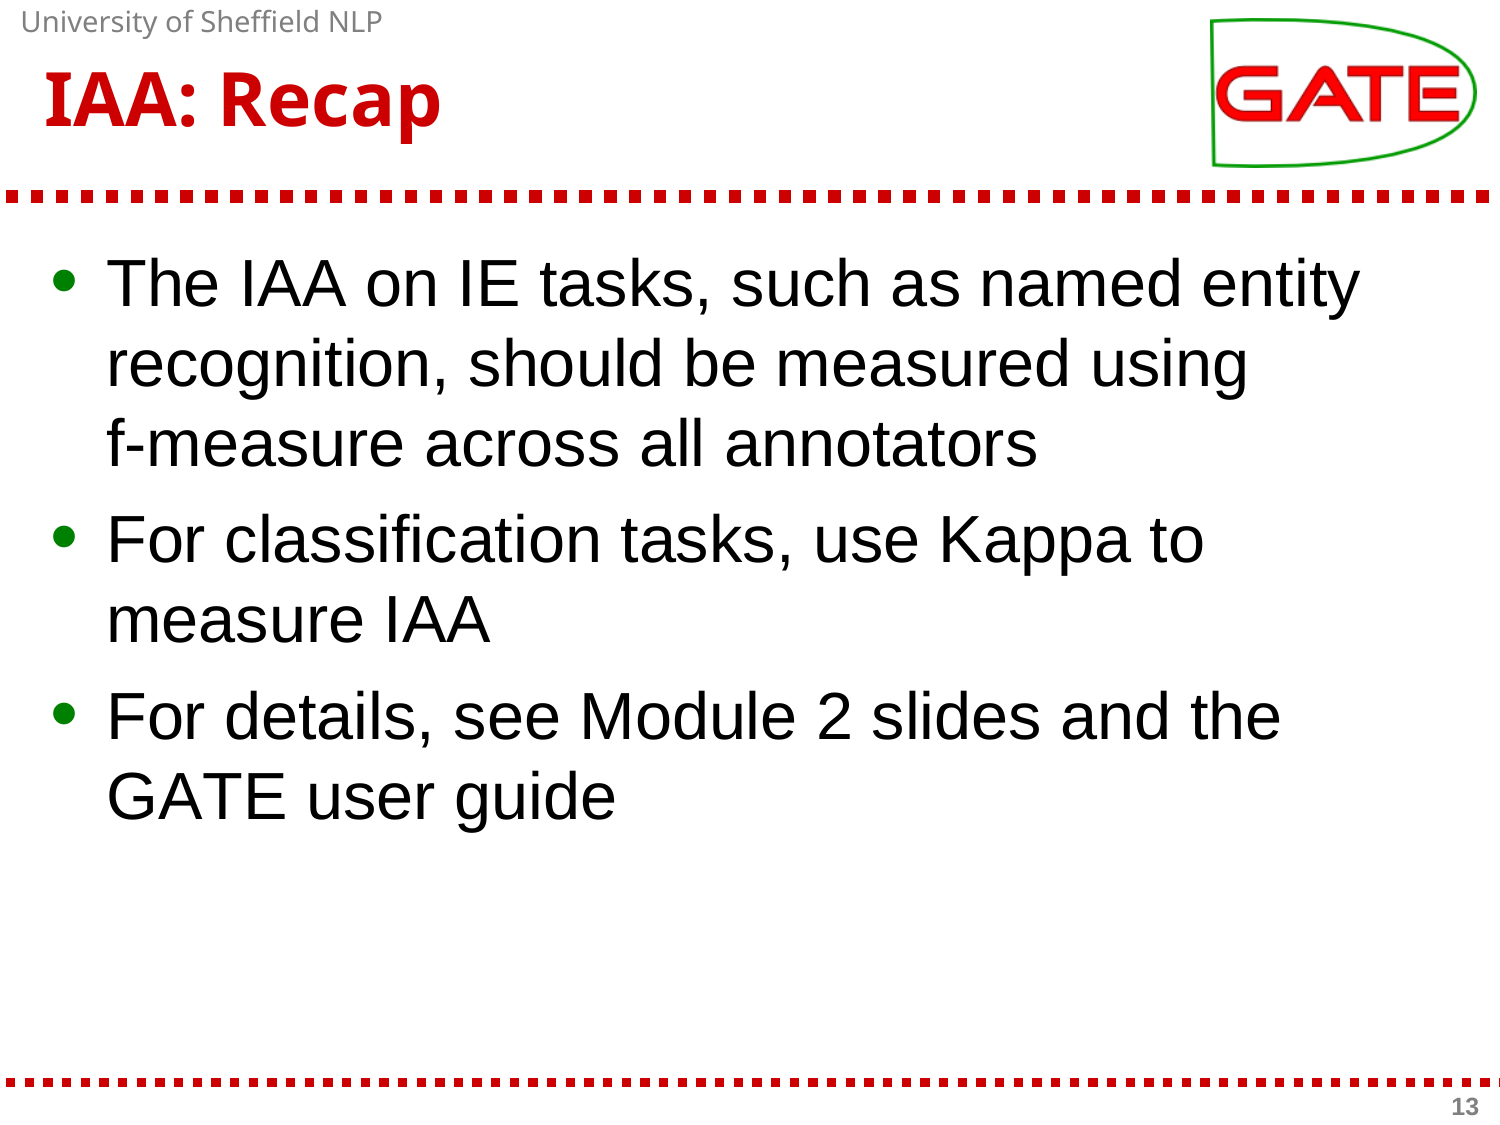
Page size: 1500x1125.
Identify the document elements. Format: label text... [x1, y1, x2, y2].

list The IAA on IE tasks, such as named entity recognition, should be measured using f-measure across all annotators For classification tasks, use Kappa to measure IAA For details, see Module 2 slides and the GATE user guide [35, 231, 1465, 1059]
picture [1210, 18, 1477, 168]
title IAA: Recap [29, 42, 1188, 149]
text_box <number> [1144, 1082, 1495, 1125]
